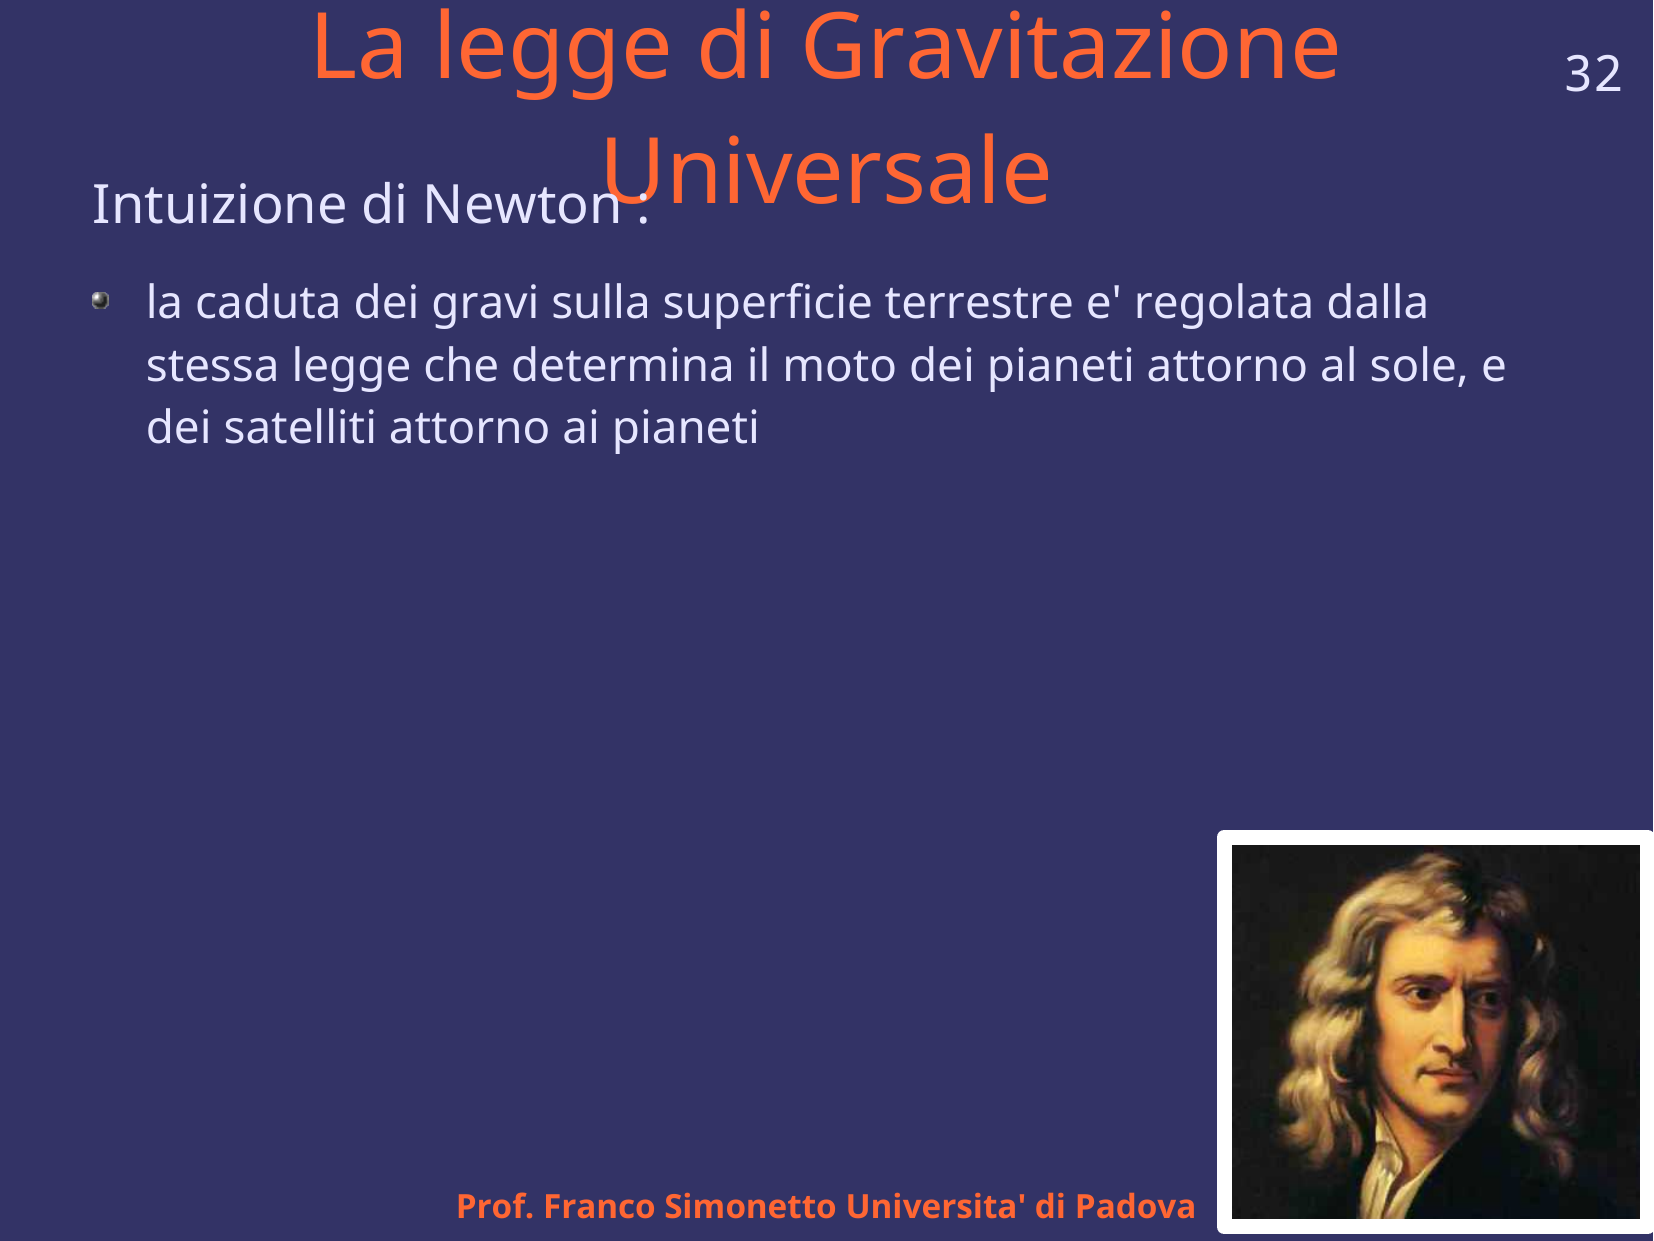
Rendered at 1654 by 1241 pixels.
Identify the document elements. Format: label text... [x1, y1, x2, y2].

picture [1231, 844, 1641, 1220]
list Intuizione di Newton : la caduta dei gravi sulla superficie terrestre e' regolata dalla stessa legge che determina il moto dei pianeti attorno al sole, e dei satelliti attorno ai pianeti [75, 165, 1563, 1060]
title La legge di Gravitazione Universale [82, 55, 1571, 156]
